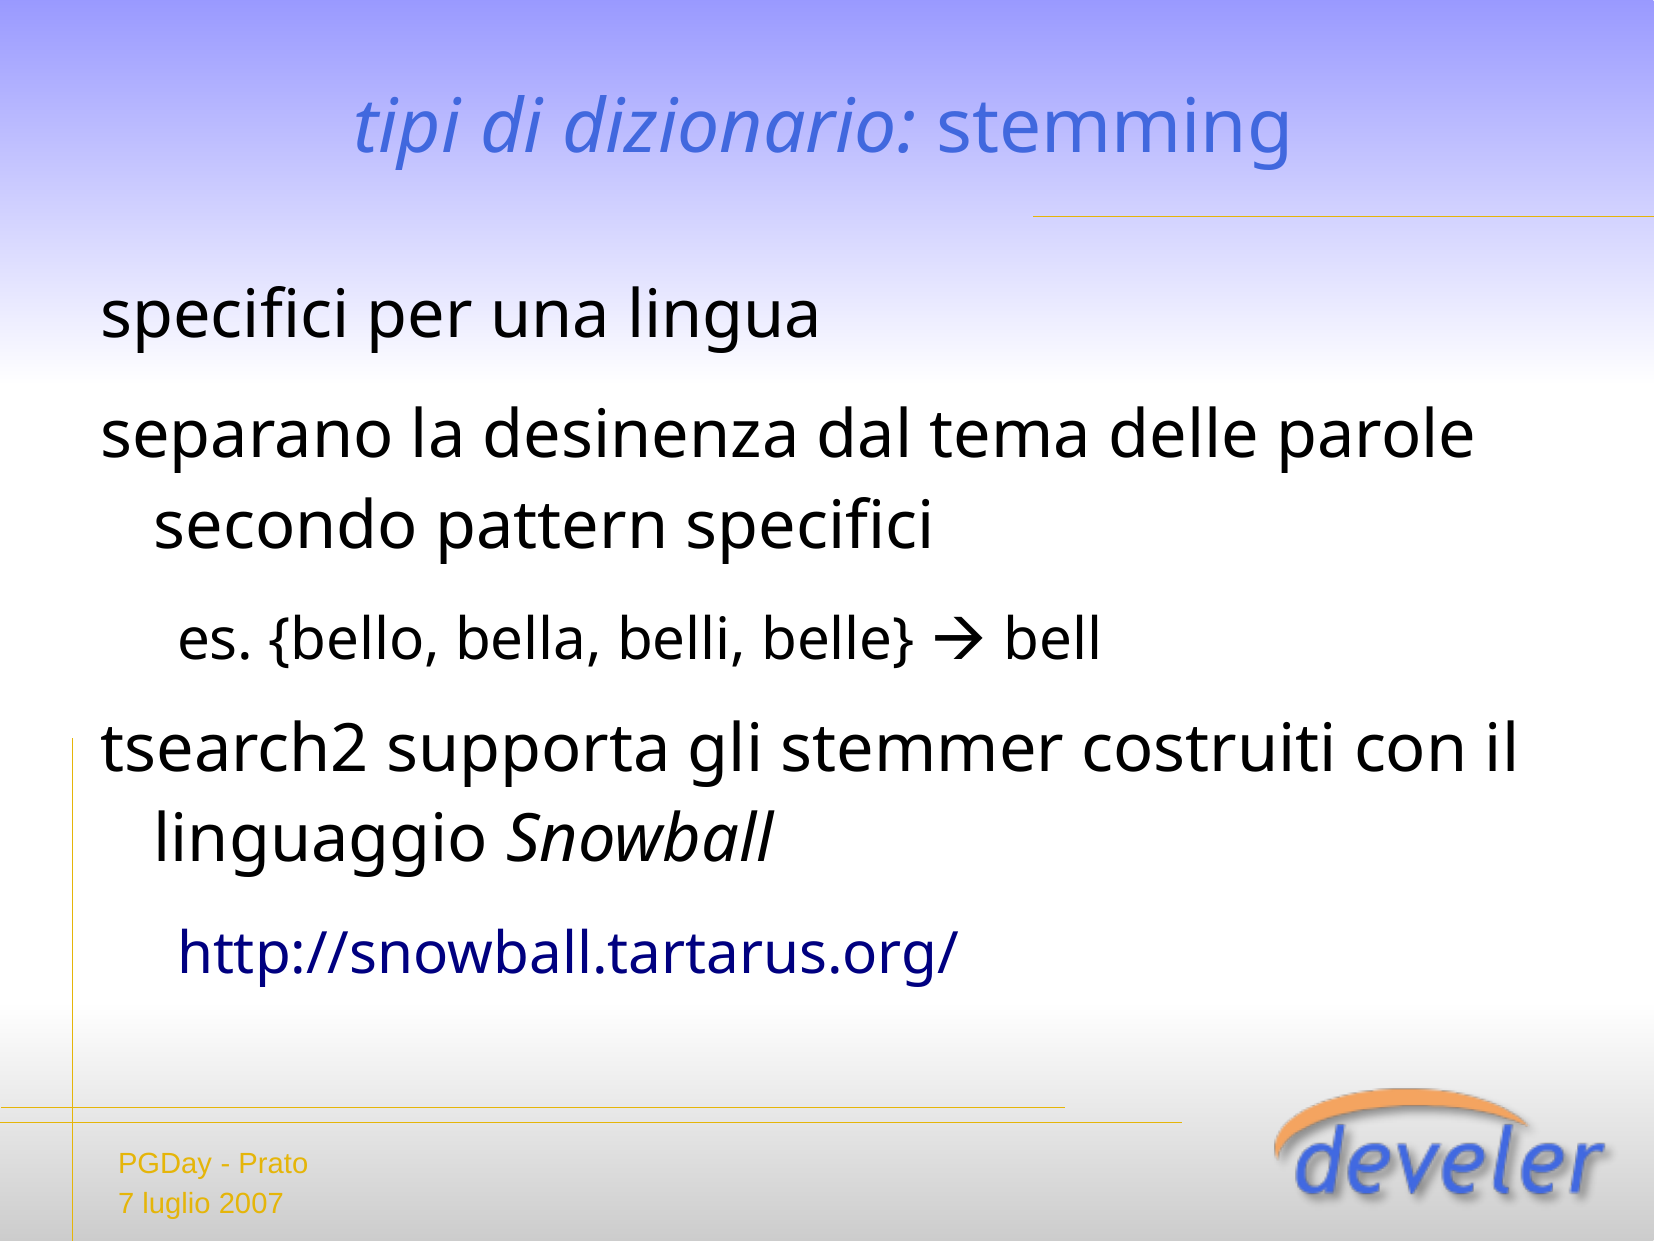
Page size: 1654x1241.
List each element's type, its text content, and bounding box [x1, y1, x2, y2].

picture [1269, 1083, 1622, 1211]
list specifici per una lingua separano la desinenza dal tema delle parole secondo pattern specifici es. {bello, bella, belli, belle}  bell tsearch2 supporta gli stemmer costruiti con il linguaggio Snowball http://snowball.tartarus.org/ [82, 265, 1571, 1093]
title tipi di dizionario: stemming [82, 29, 1565, 217]
